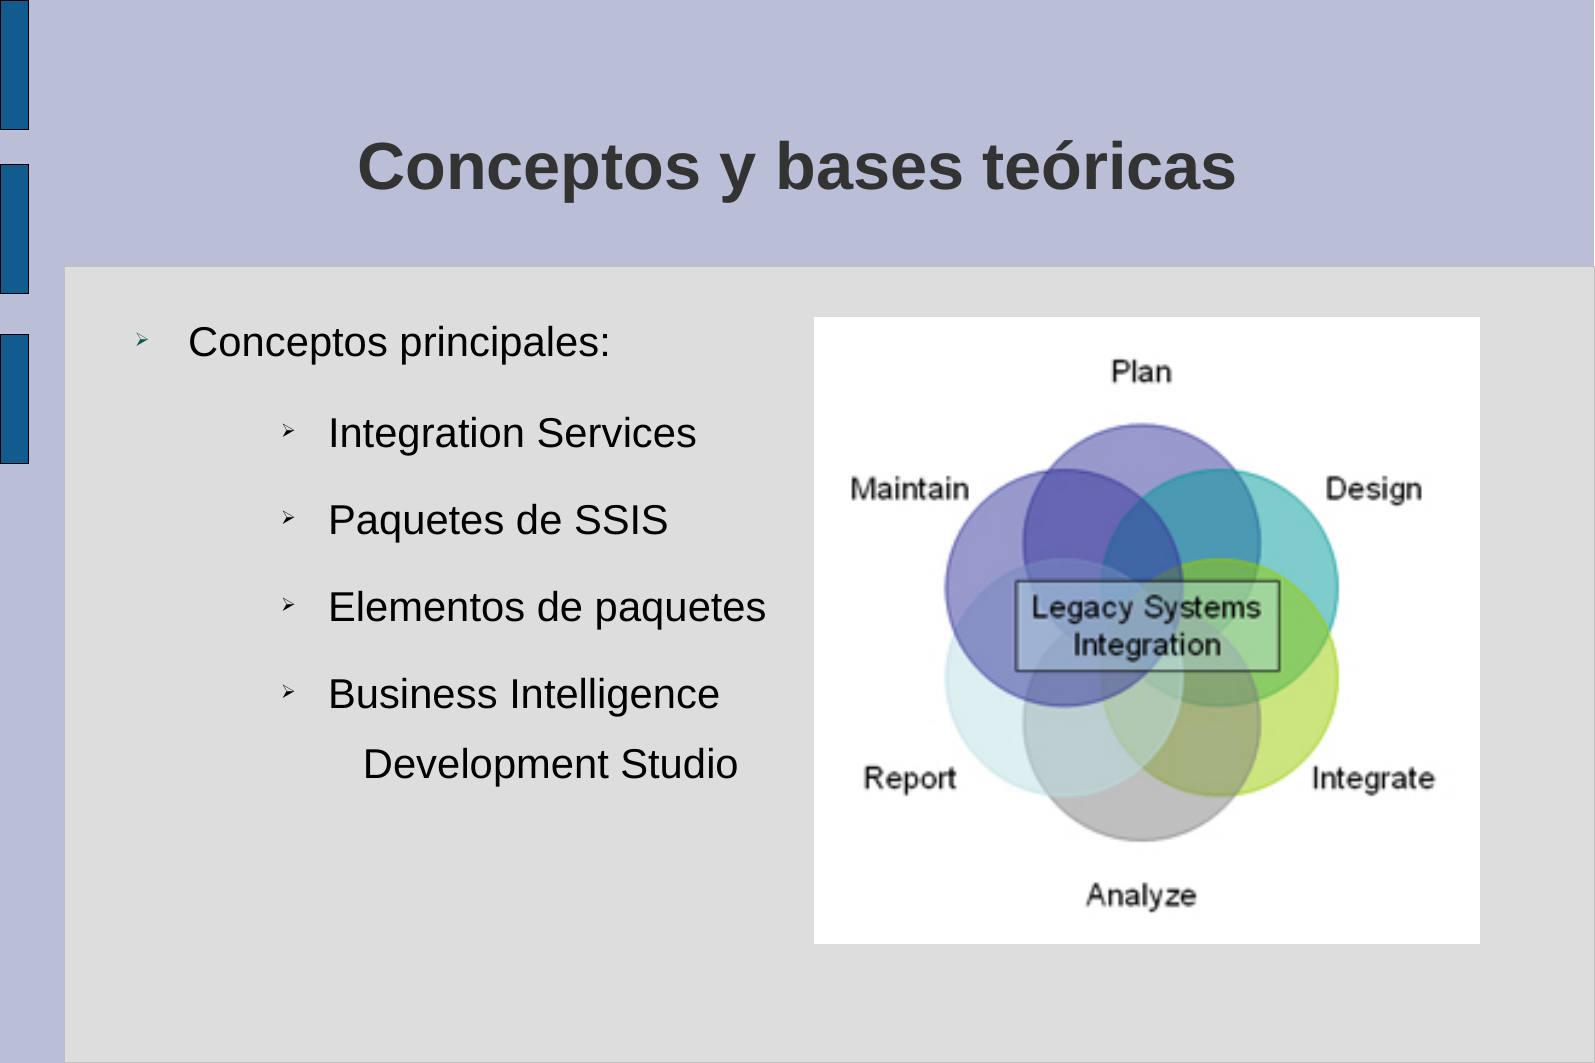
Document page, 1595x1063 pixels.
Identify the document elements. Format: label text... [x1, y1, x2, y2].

list Conceptos principales: Integration Services Paquetes de SSIS Elementos de paquetes Business Intelligence Development Studio [117, 295, 782, 966]
title Conceptos y bases teóricas [117, 78, 1479, 256]
picture [814, 317, 1480, 944]
